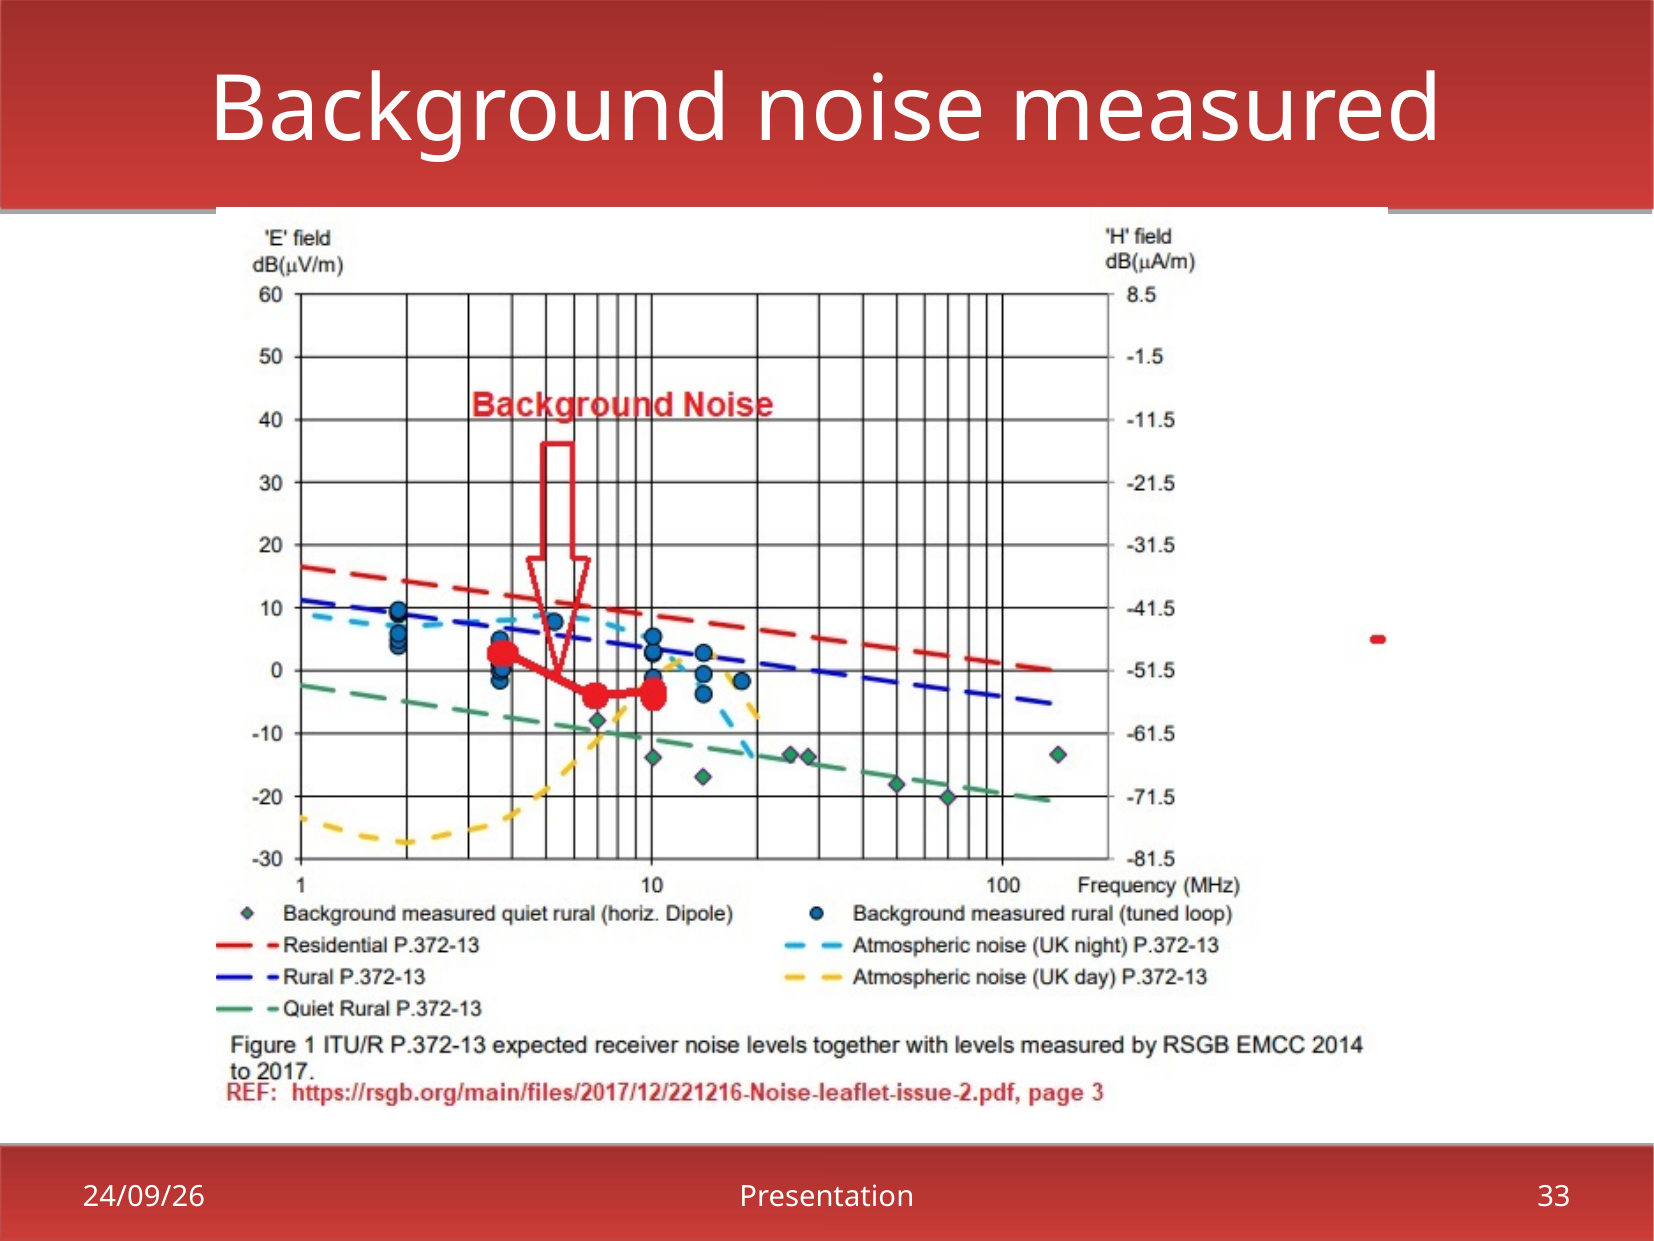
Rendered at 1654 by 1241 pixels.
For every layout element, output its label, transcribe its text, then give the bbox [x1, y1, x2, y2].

picture [0, 0, 1654, 1123]
picture [0, 1143, 1654, 1241]
title Background noise measured [59, 31, 1595, 178]
